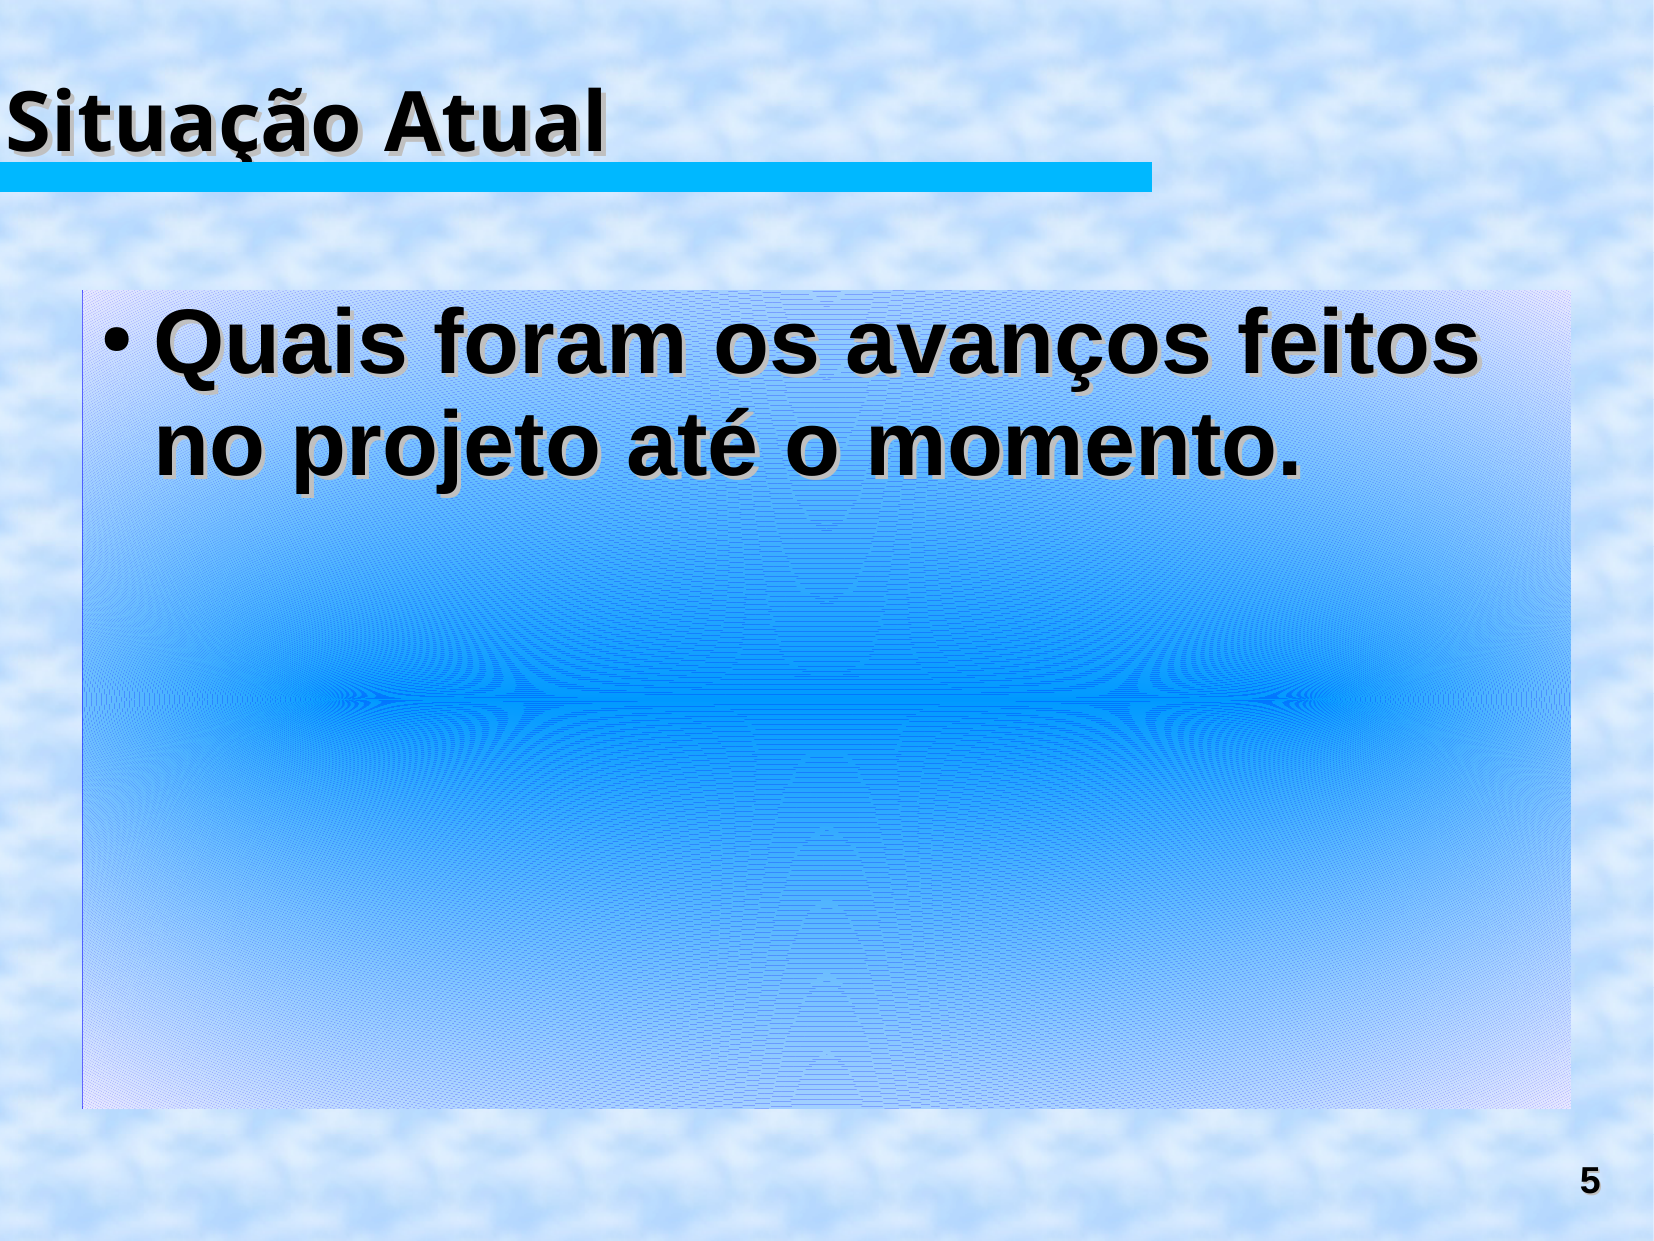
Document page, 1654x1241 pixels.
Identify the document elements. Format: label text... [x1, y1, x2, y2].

picture [0, 0, 1654, 1241]
title Situação Atual [5, 5, 1548, 233]
text_box <número> [1564, 1152, 1625, 1211]
list Quais foram os avanços feitos no projeto até o momento. [82, 290, 1571, 1109]
